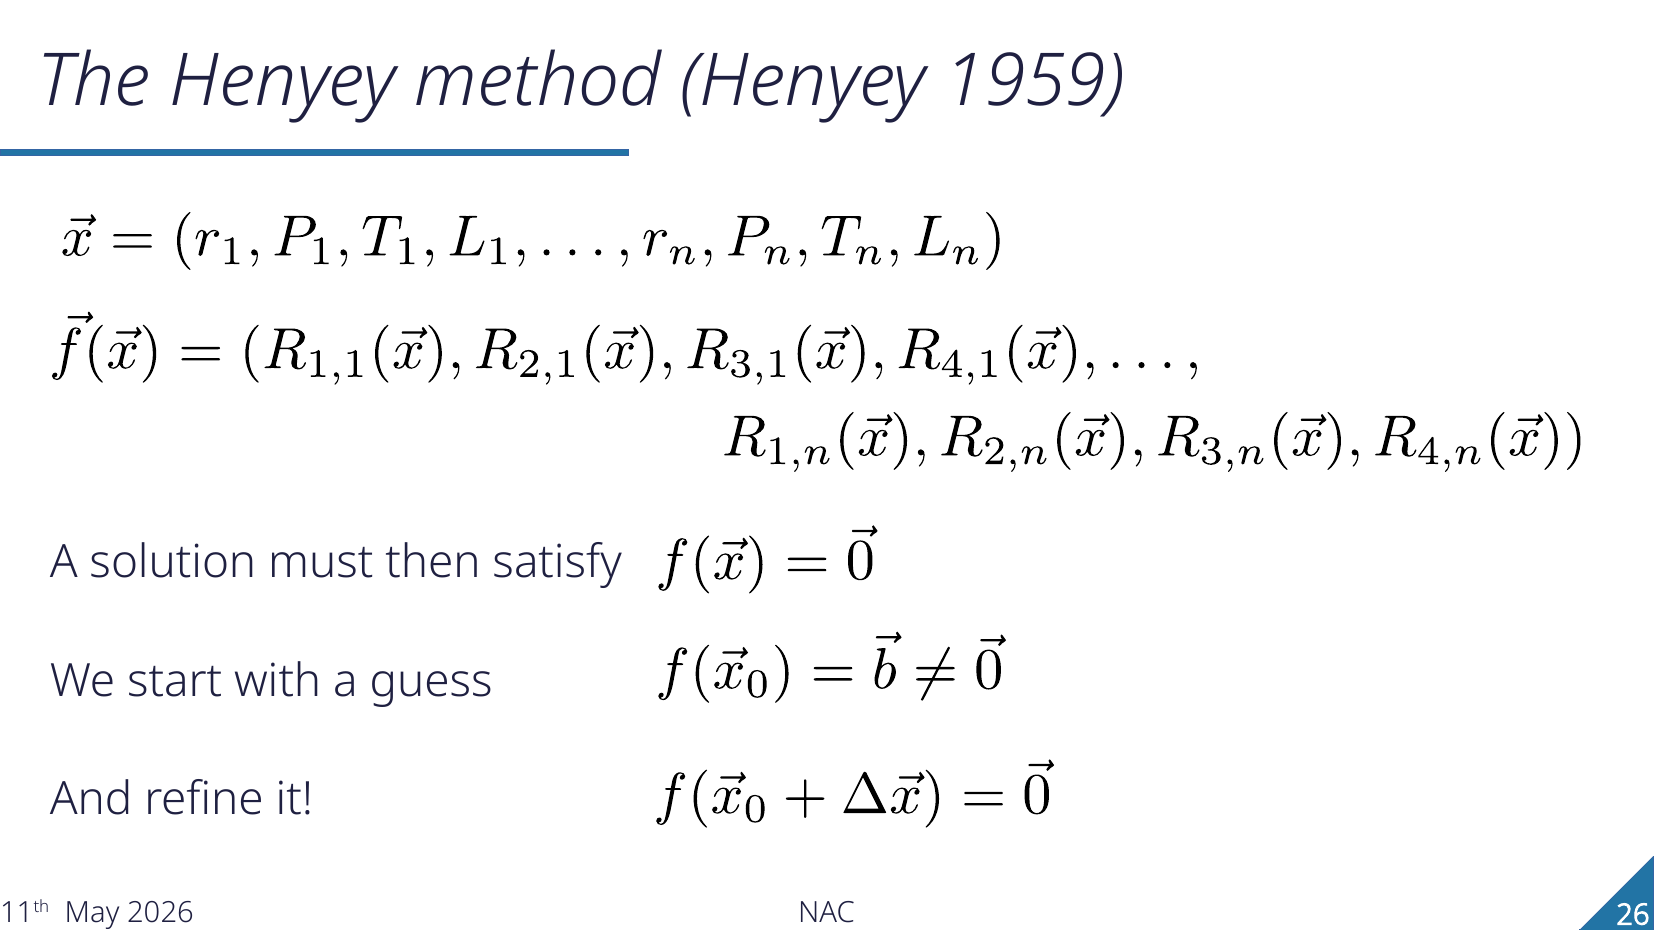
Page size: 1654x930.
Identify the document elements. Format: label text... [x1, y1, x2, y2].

picture [653, 523, 880, 596]
title The Henyey method (Henyey 1959) [37, 0, 1612, 156]
list A solution must then satisfy [49, 528, 636, 622]
picture [719, 409, 1583, 475]
list We start with a guess [49, 647, 636, 741]
picture [57, 209, 1002, 273]
list And refine it! [49, 765, 636, 859]
picture [653, 759, 1055, 828]
picture [653, 629, 1009, 705]
picture [46, 309, 1200, 387]
